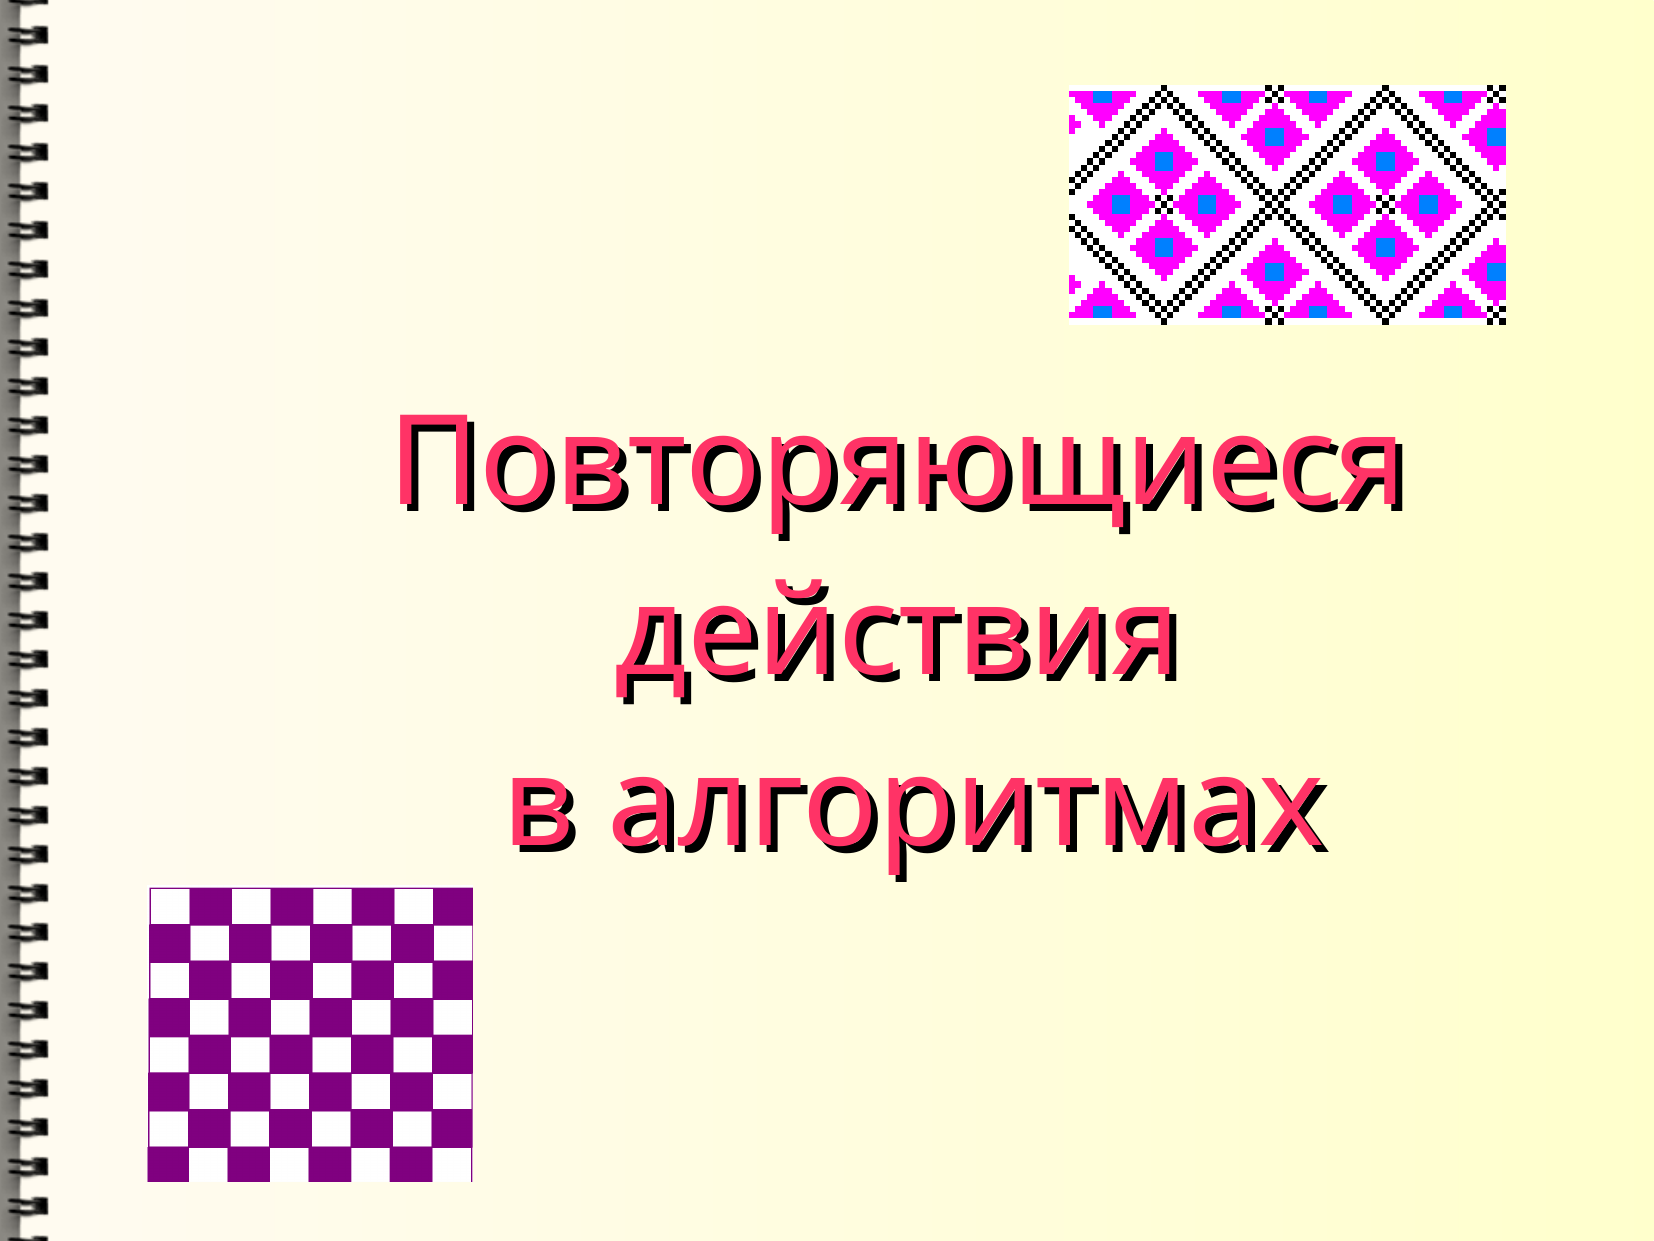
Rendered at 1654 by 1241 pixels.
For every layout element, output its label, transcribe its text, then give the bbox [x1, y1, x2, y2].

picture [0, 0, 1654, 1241]
picture [147, 885, 473, 1182]
text_box Повторяющиеся действия в алгоритмах [373, 363, 1494, 834]
picture [1069, 85, 1506, 325]
